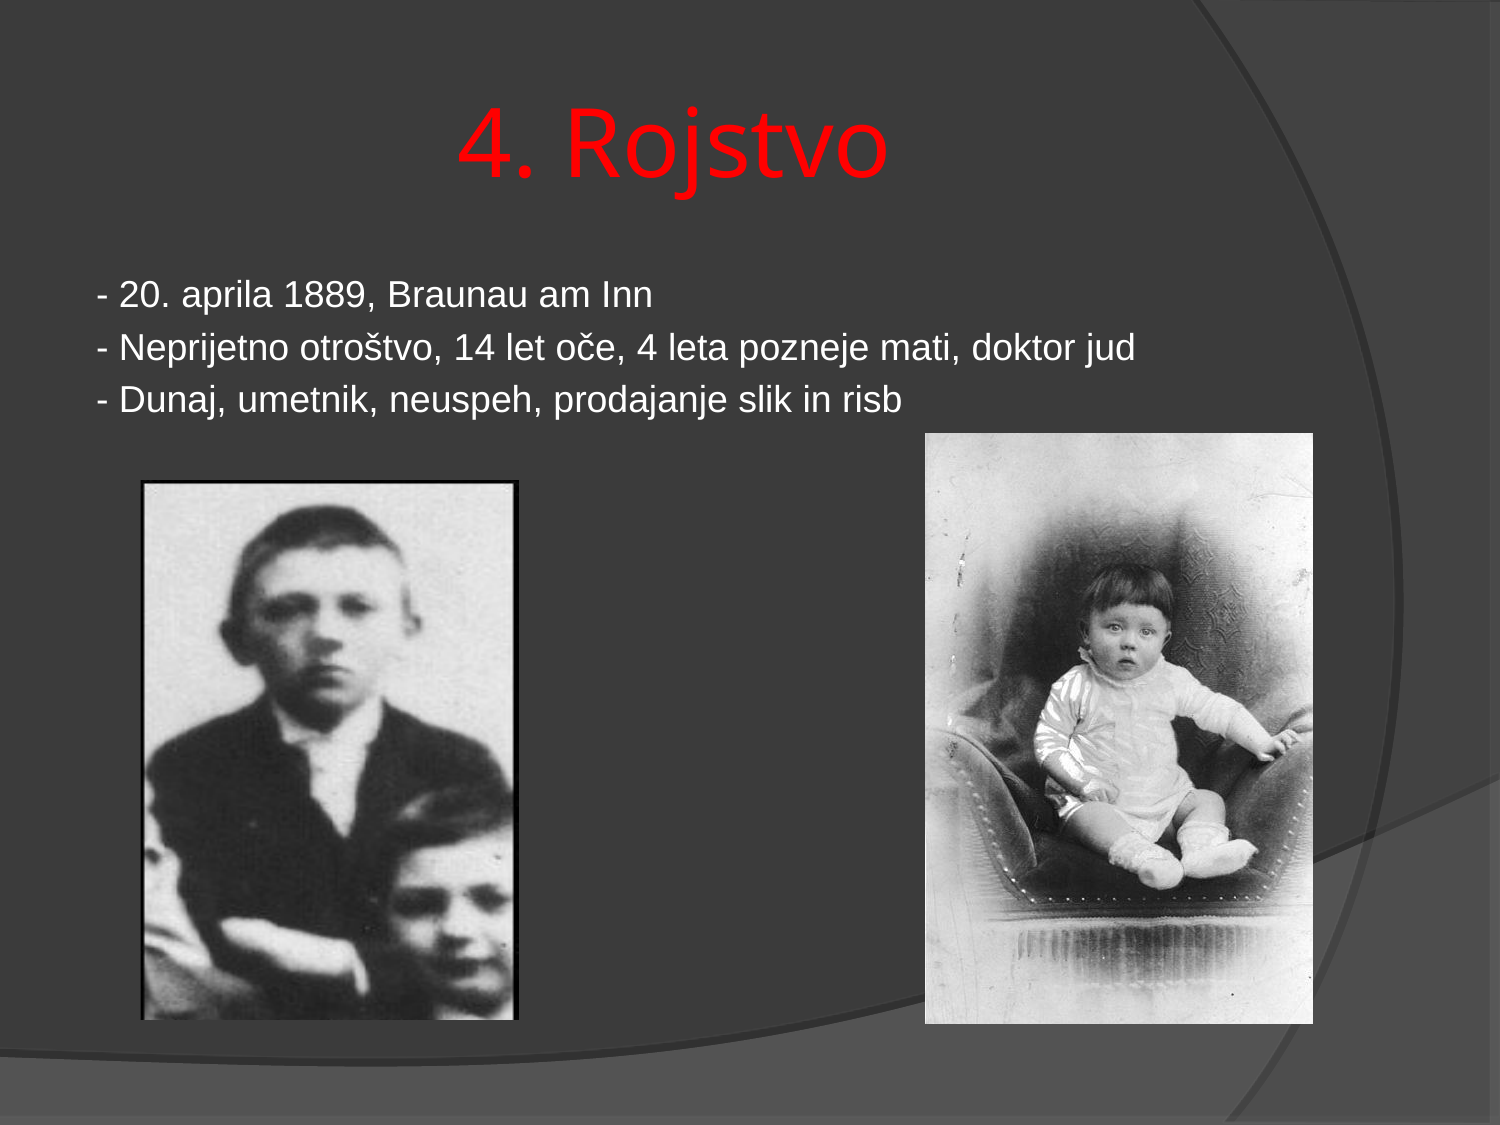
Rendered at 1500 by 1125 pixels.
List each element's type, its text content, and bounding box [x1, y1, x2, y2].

title 4. Rojstvo [75, 45, 1300, 233]
list - 20. aprila 1889, Braunau am Inn - Neprijetno otroštvo, 14 let oče, 4 leta pozneje mati, doktor jud - Dunaj, umetnik, neuspeh, prodajanje slik in risb [75, 262, 1300, 1005]
picture [925, 433, 1313, 1024]
picture [140, 480, 523, 1020]
